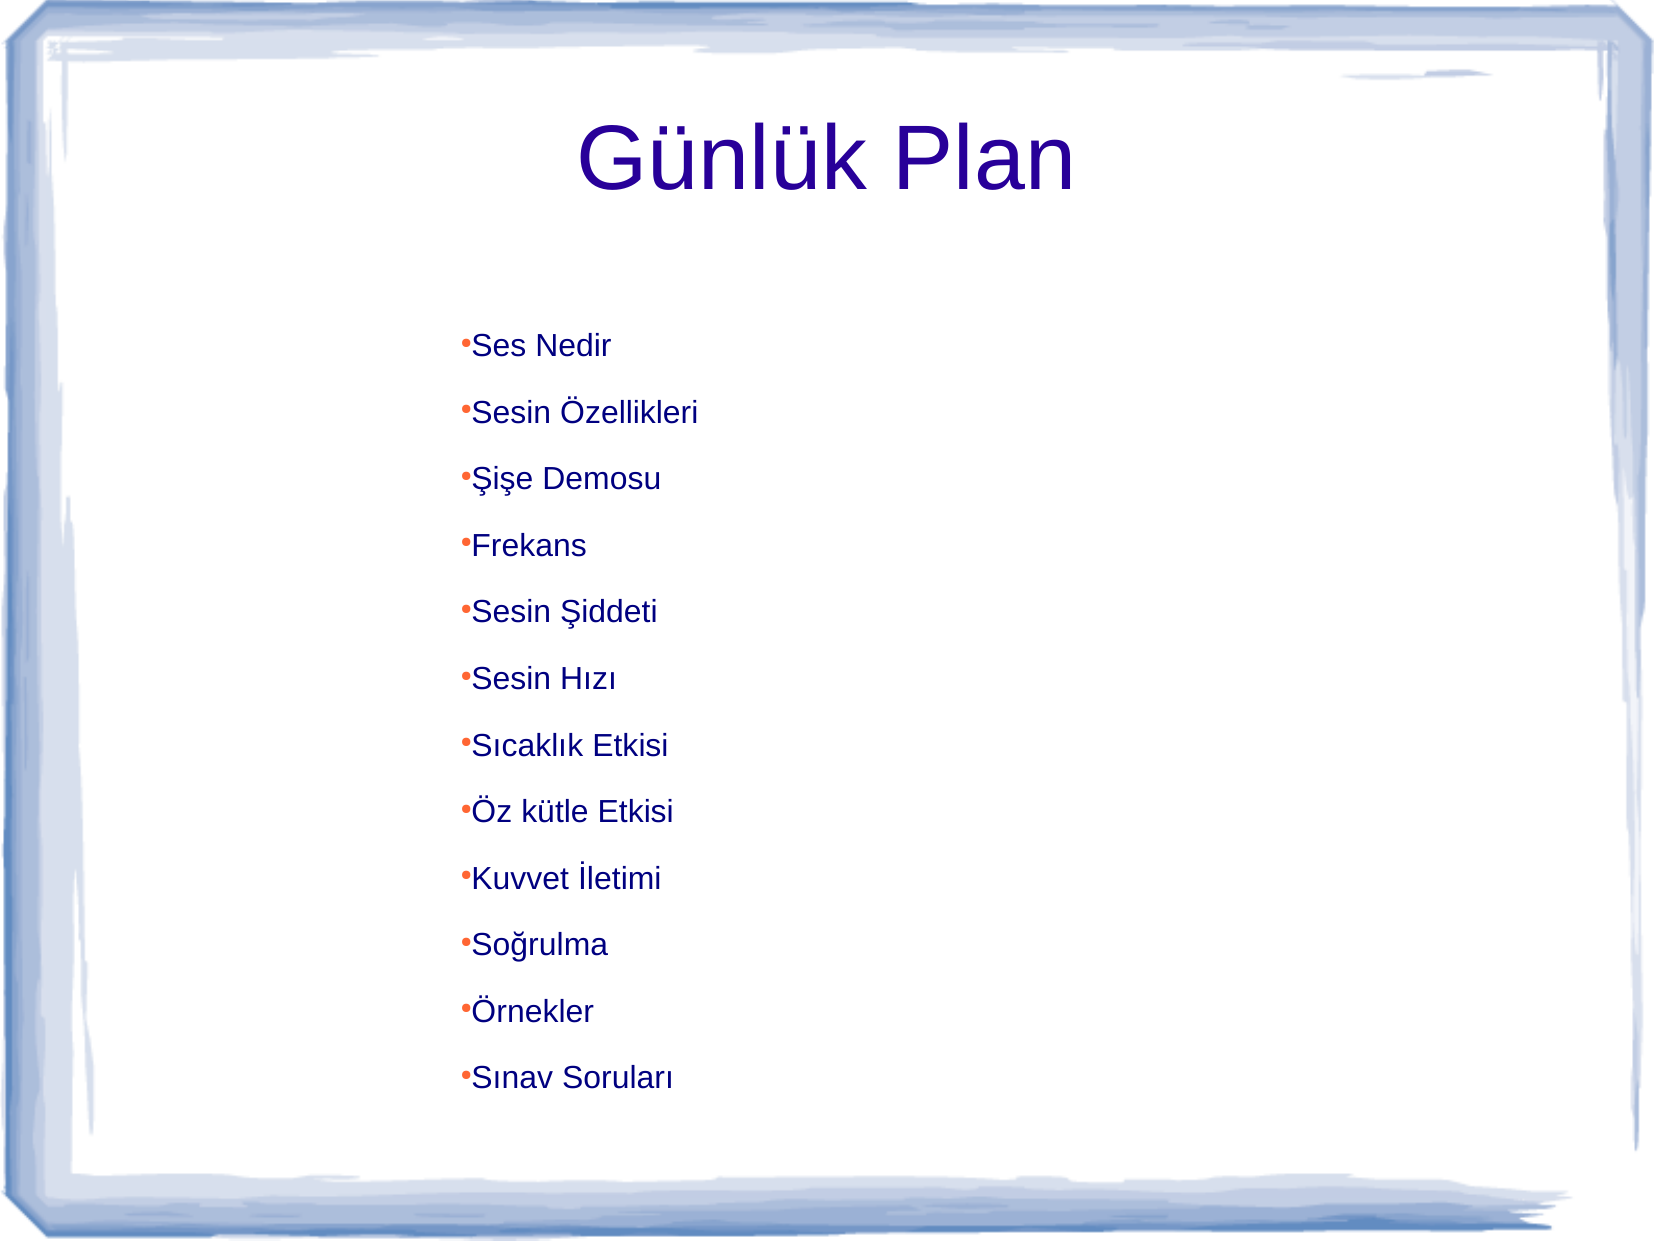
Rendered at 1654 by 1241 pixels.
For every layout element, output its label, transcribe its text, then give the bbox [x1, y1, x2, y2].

list Ses Nedir Sesin Özellikleri Şişe Demosu Frekans Sesin Şiddeti Sesin Hızı Sıcaklık Etkisi Öz kütle Etkisi Kuvvet İletimi Soğrulma Örnekler Sınav Soruları [460, 324, 1572, 1097]
title Günlük Plan [82, 49, 1571, 257]
